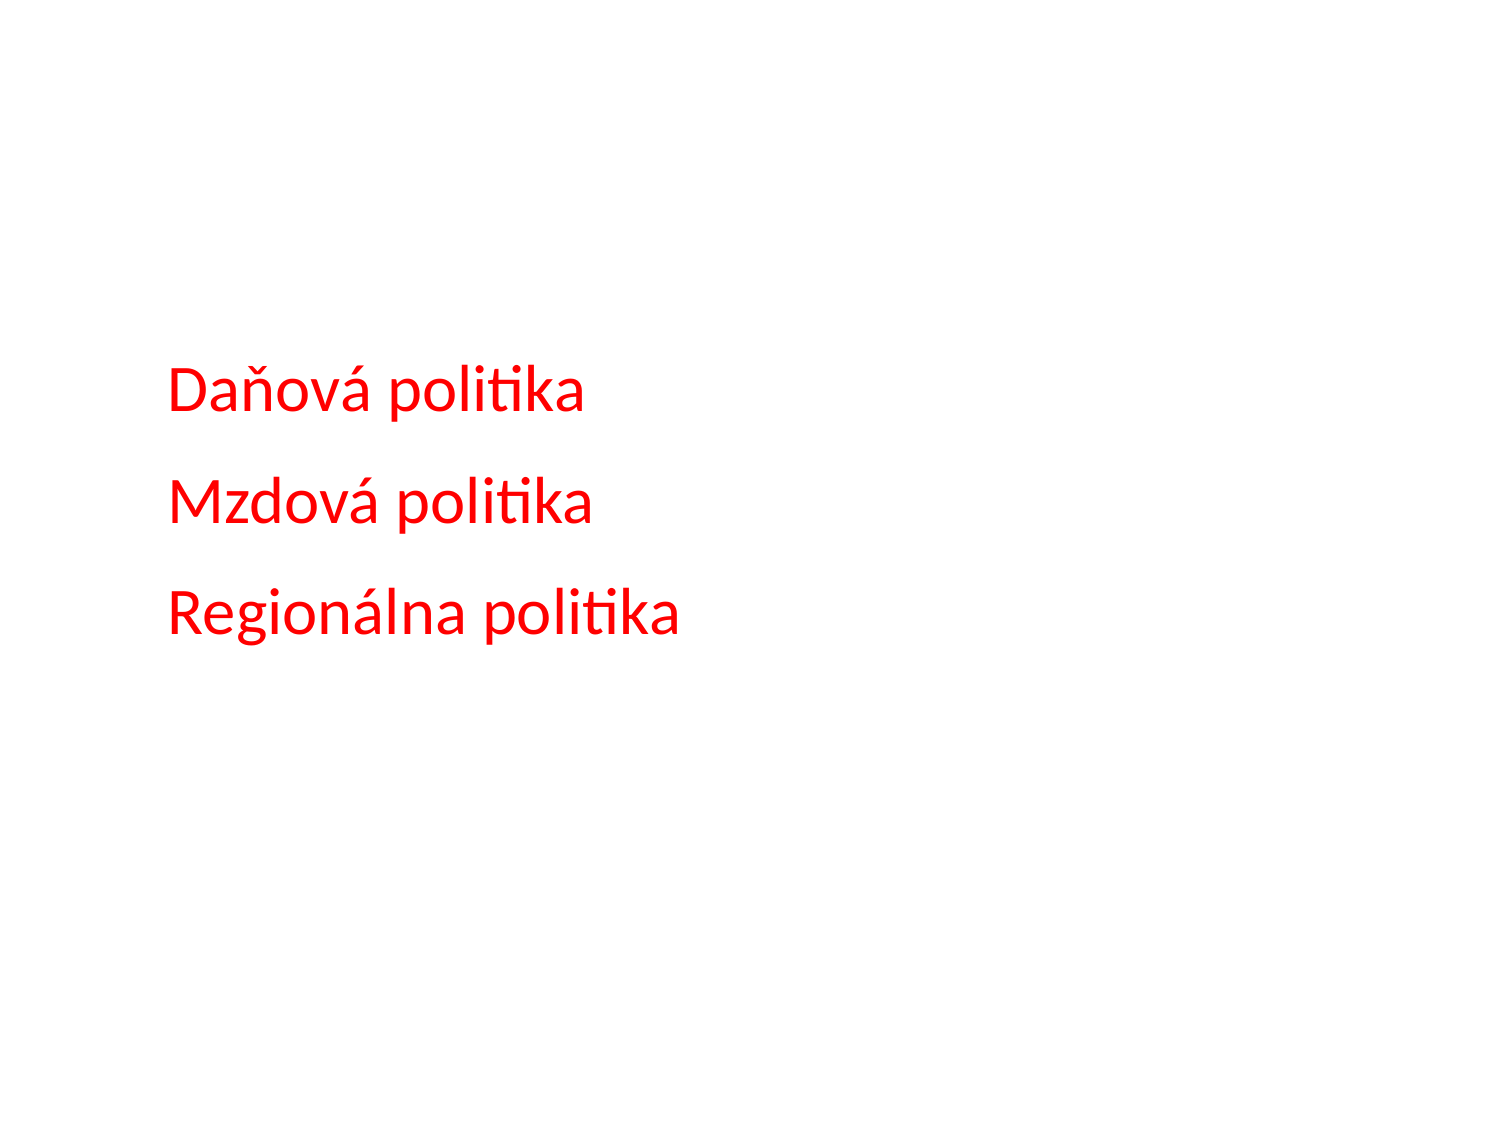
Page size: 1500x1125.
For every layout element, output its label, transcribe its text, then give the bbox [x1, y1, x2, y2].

text_box Daňová politika Mzdová politika Regionálna politika [153, 336, 1185, 655]
